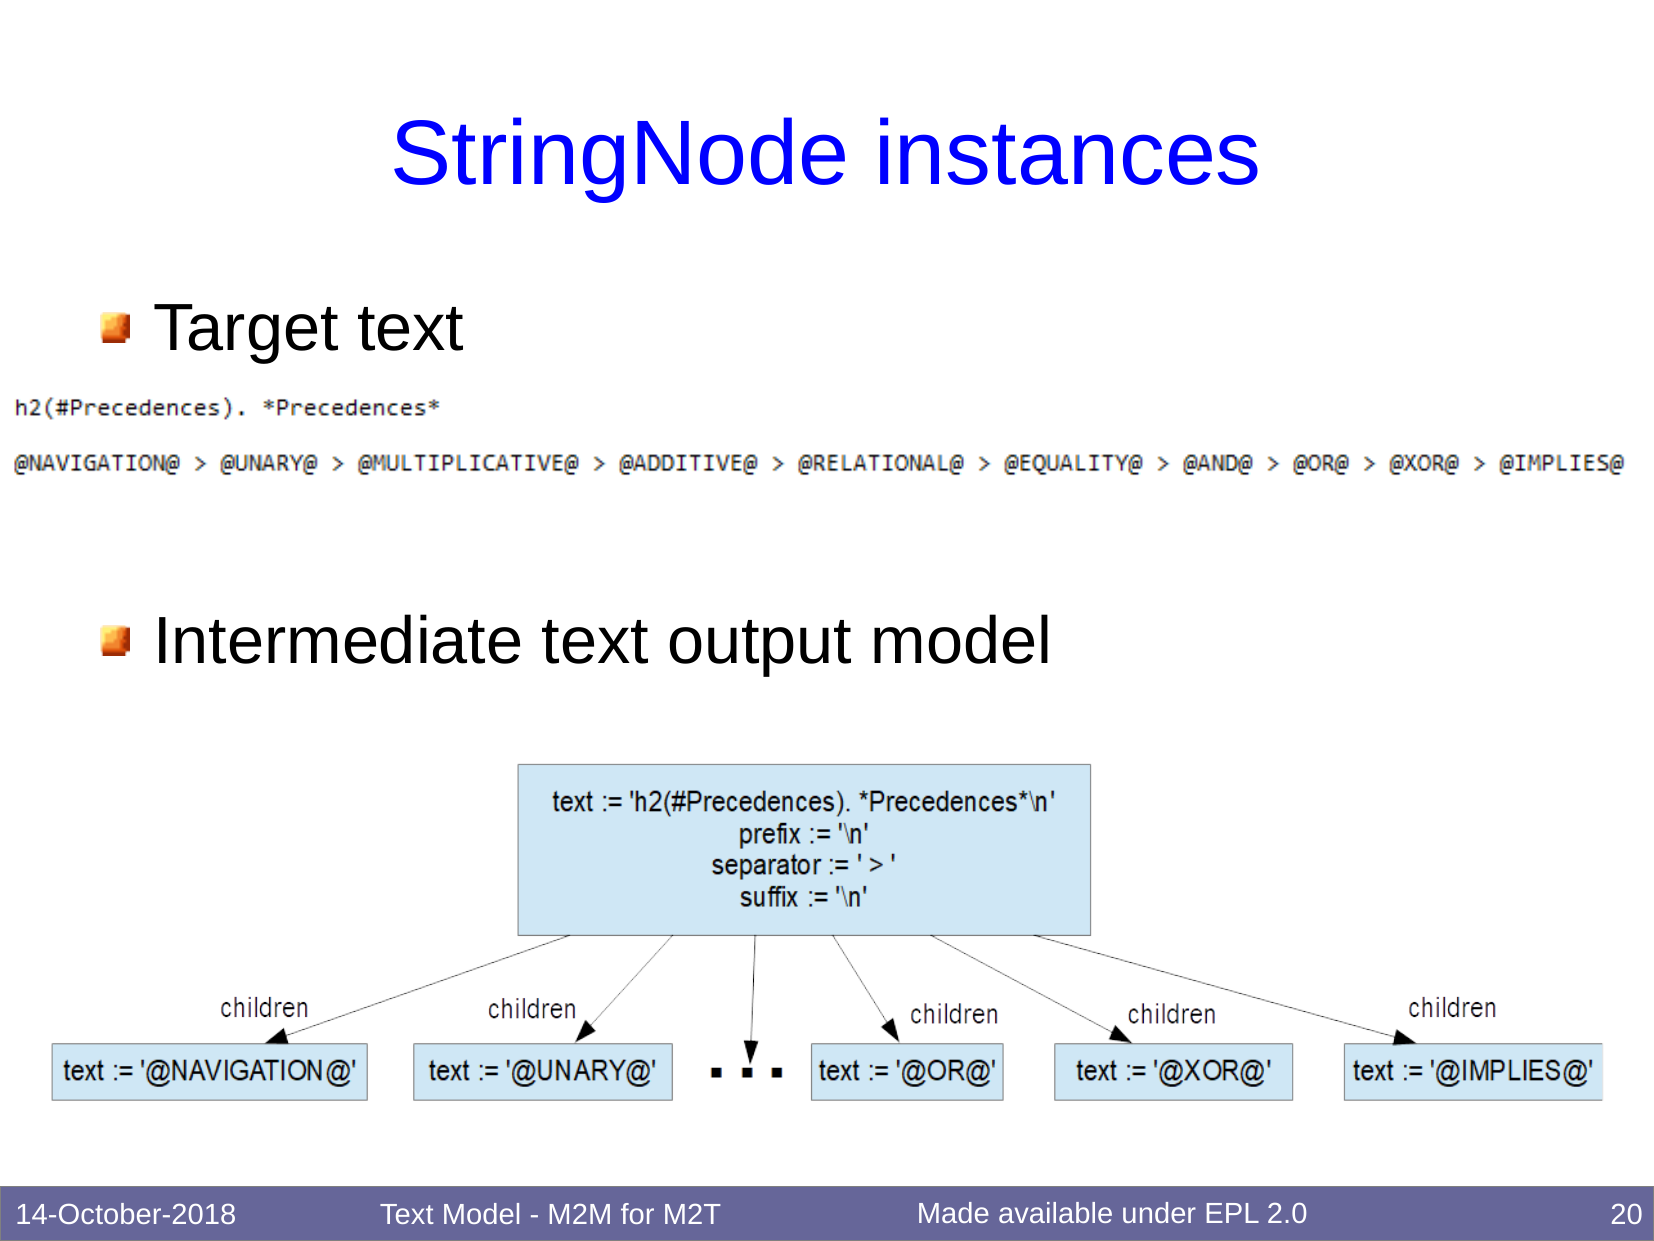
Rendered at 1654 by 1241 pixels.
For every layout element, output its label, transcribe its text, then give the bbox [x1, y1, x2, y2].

picture [13, 392, 1634, 485]
title StringNode instances [82, 49, 1571, 257]
picture [0, 702, 1654, 1241]
list Target text Intermediate text output model [82, 485, 1571, 702]
list Target text Intermediate text output model [82, 290, 1571, 392]
